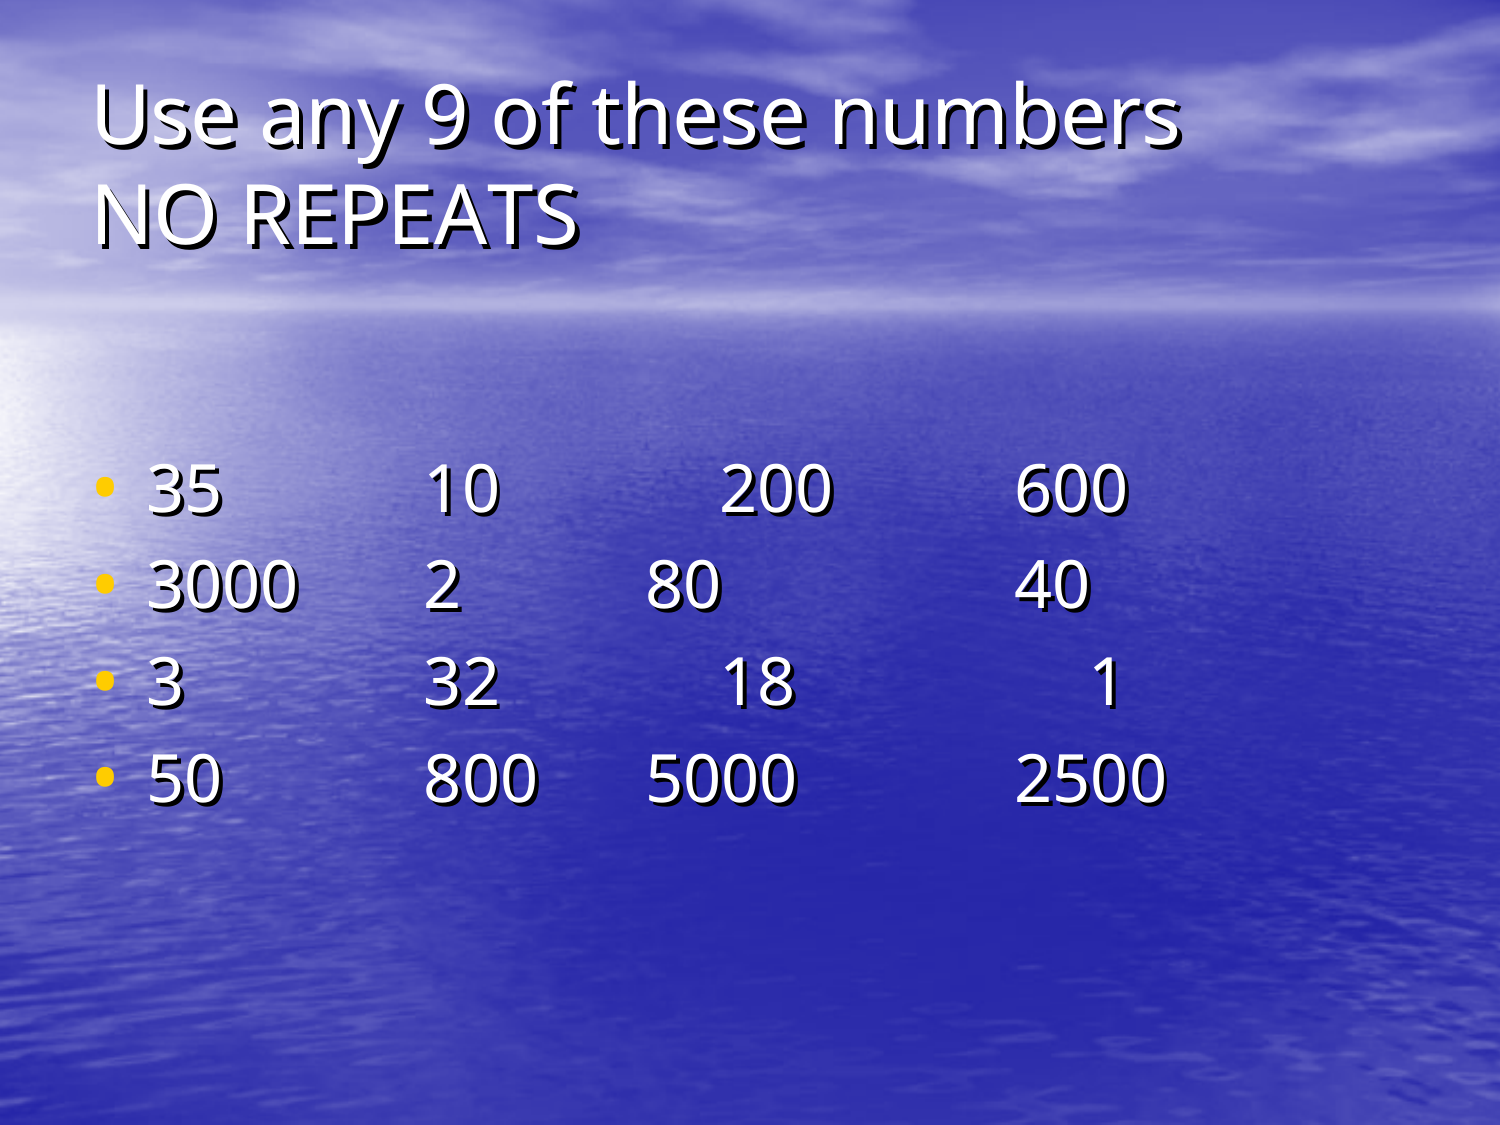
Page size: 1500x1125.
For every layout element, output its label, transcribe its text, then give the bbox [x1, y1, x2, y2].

list 35 10 200 600 3000 2 80 40 3 32 18 1 50 800 5000 2500 [75, 312, 1426, 988]
picture [0, 0, 1500, 1125]
title Use any 9 of these numbers NO REPEATS [75, 47, 1426, 275]
